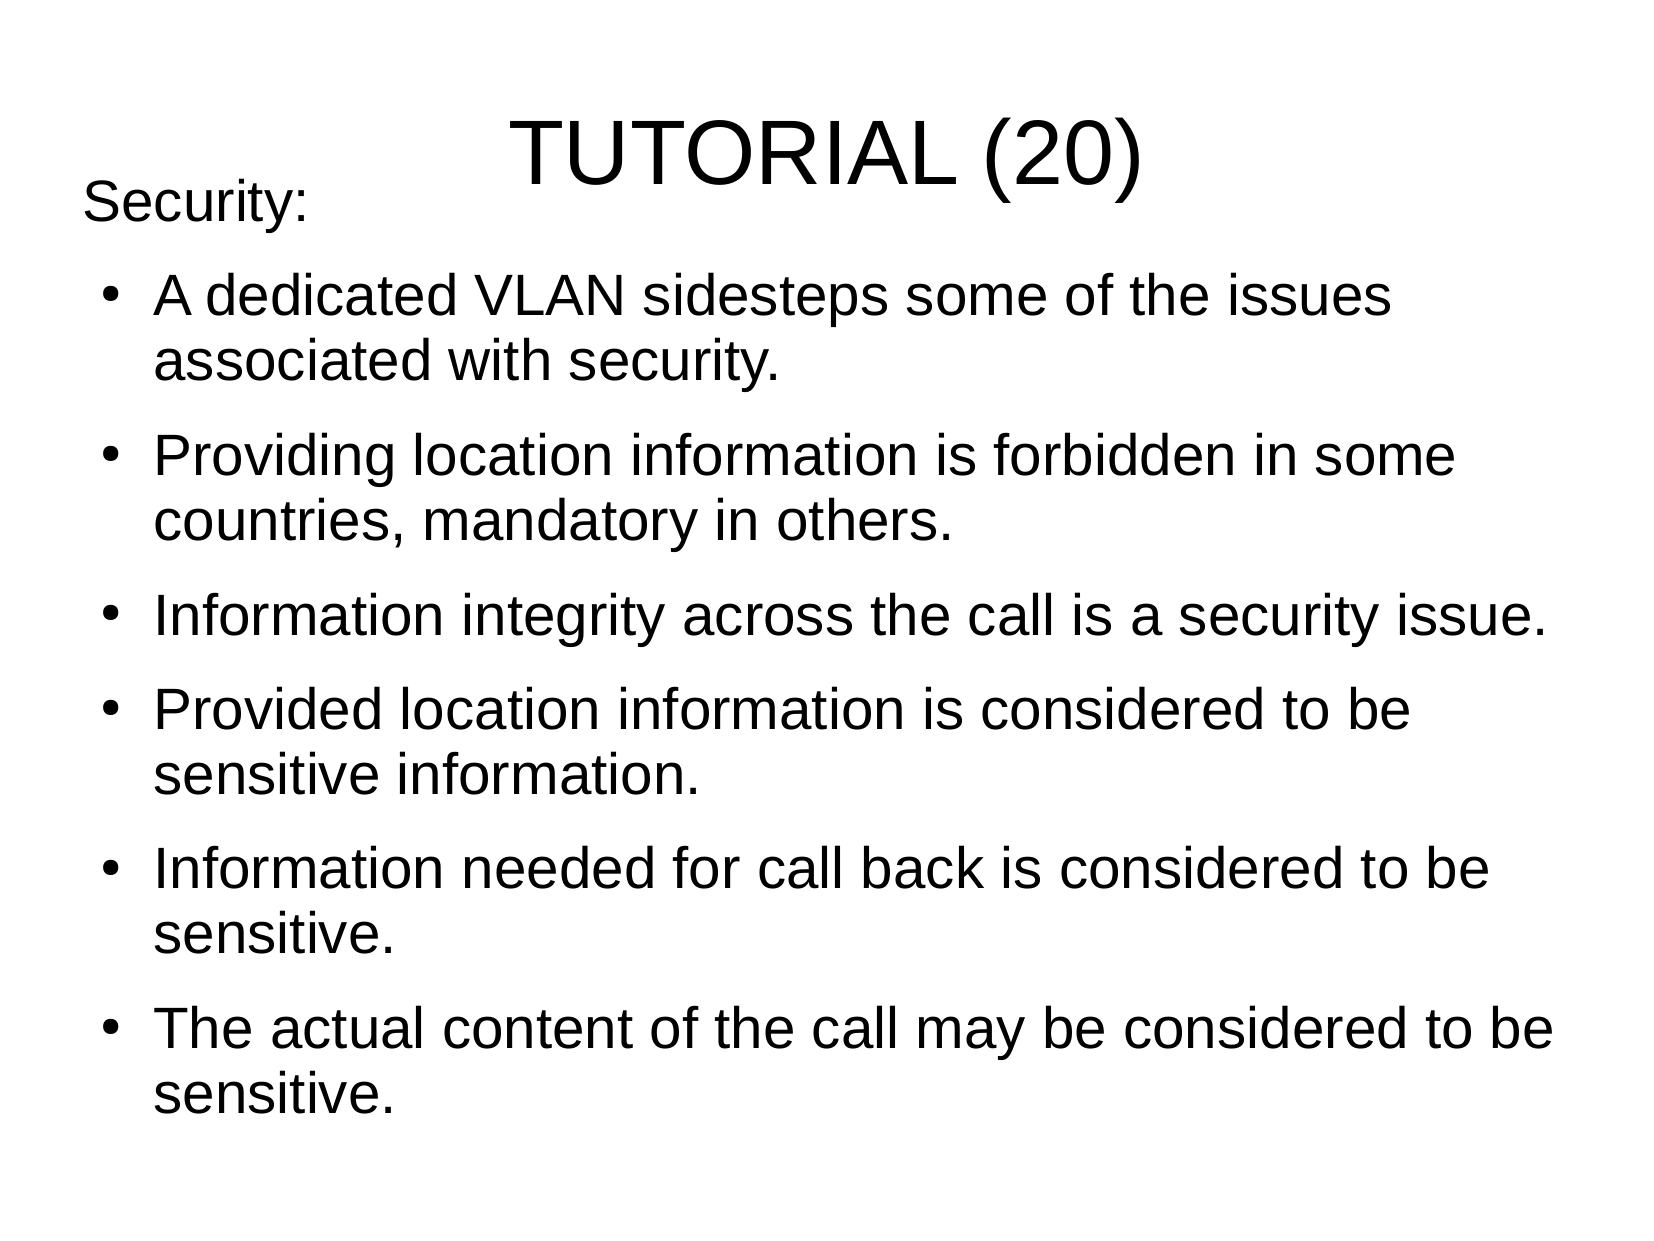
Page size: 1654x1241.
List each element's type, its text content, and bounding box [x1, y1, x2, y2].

title TUTORIAL (20) [82, 56, 1571, 168]
list Security: A dedicated VLAN sidesteps some of the issues associated with security. Providing location information is forbidden in some countries, mandatory in others. Information integrity across the call is a security issue. Provided location information is considered to be sensitive information. Information needed for call back is considered to be sensitive. The actual content of the call may be considered to be sensitive. [82, 168, 1576, 1201]
